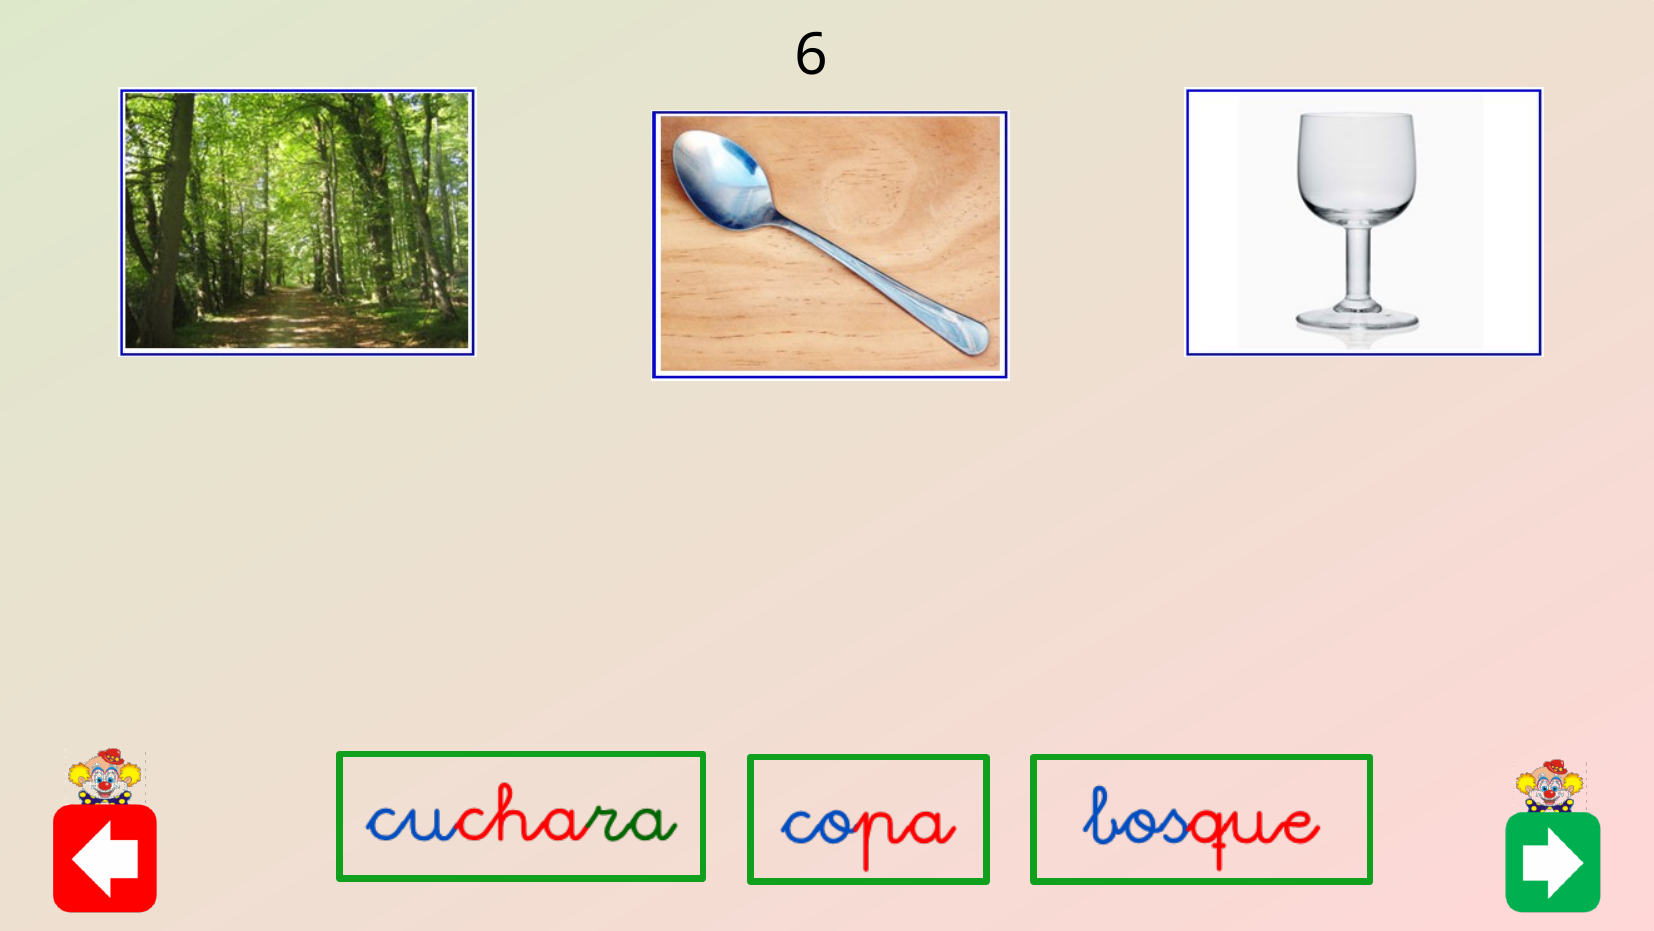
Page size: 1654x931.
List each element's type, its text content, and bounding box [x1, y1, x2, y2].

picture [342, 757, 700, 876]
picture [1505, 758, 1601, 913]
picture [52, 747, 157, 913]
picture [651, 110, 1010, 381]
picture [1037, 760, 1367, 879]
picture [753, 760, 983, 879]
text_box 6 [779, 10, 881, 87]
picture [1184, 87, 1544, 358]
picture [118, 87, 477, 358]
